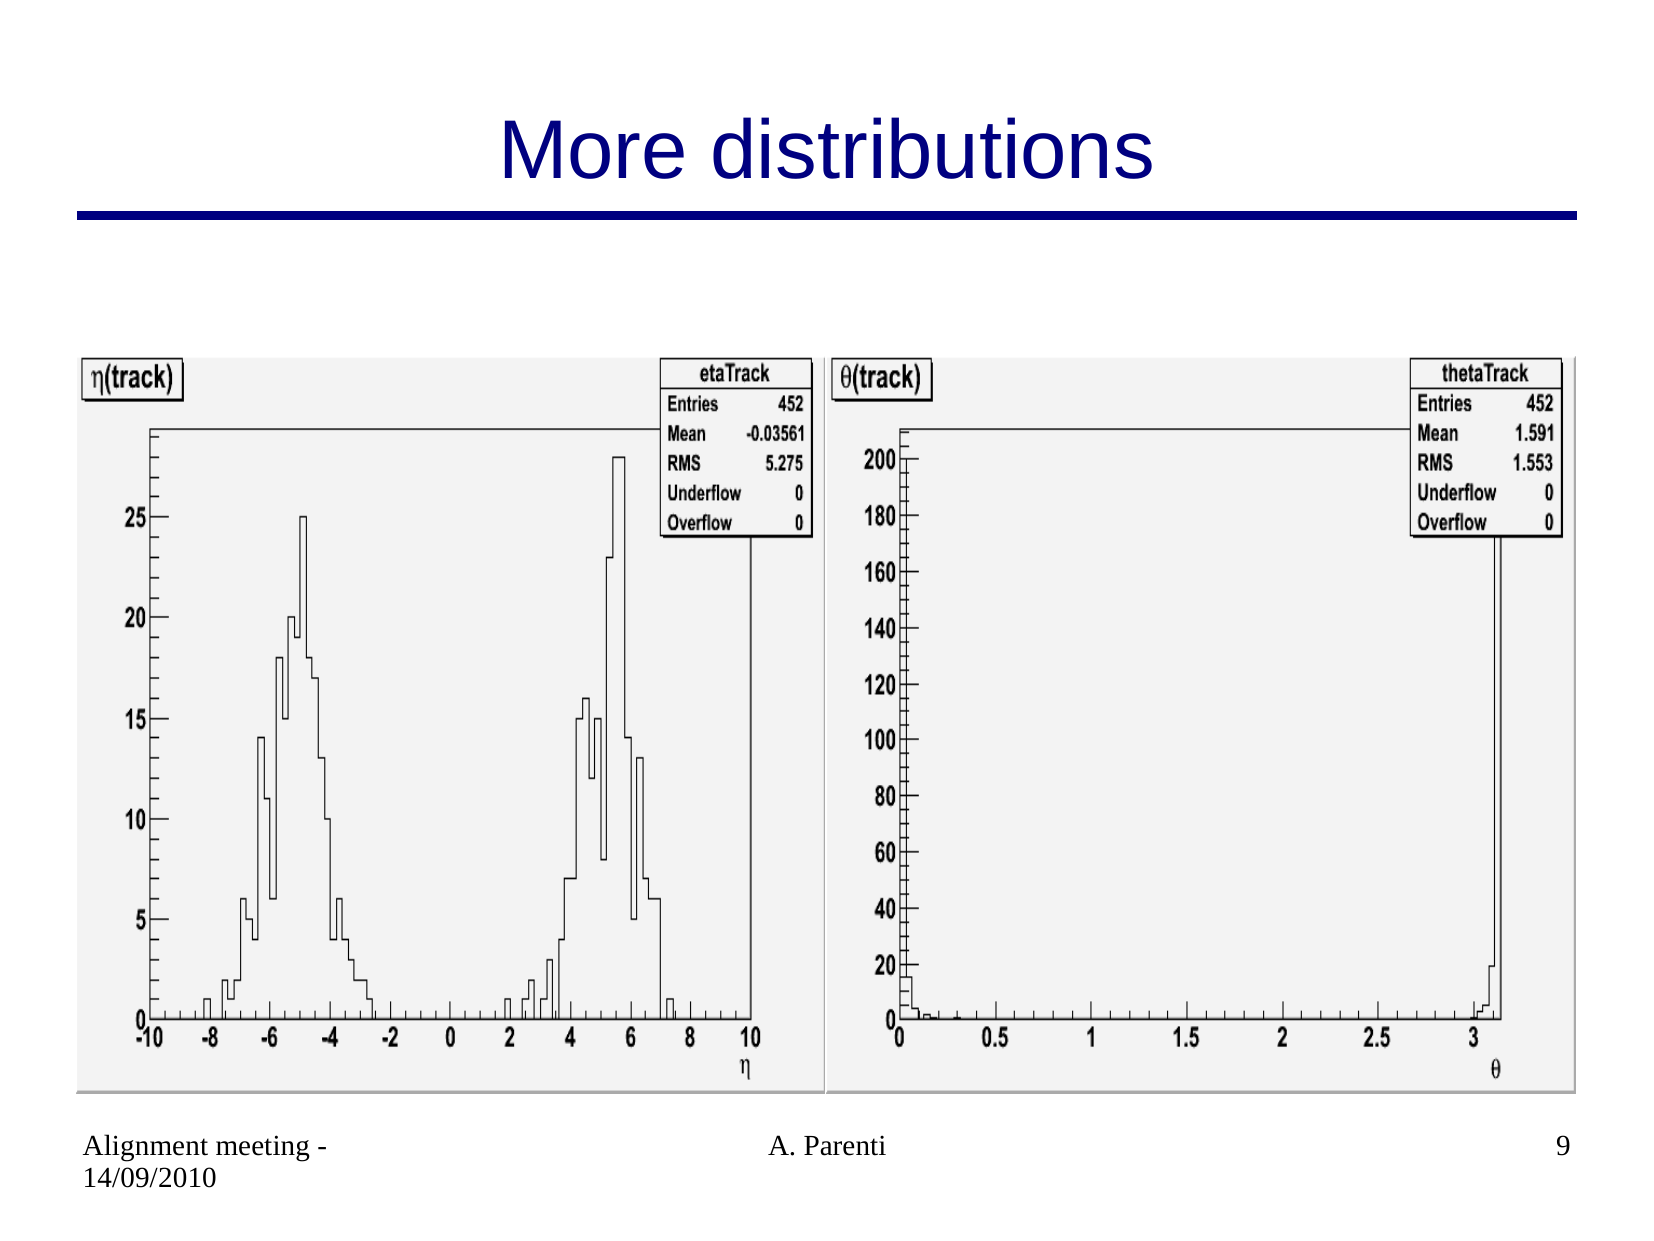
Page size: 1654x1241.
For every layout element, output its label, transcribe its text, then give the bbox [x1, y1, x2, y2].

title More distributions [82, 82, 1571, 218]
picture [75, 355, 1576, 1094]
